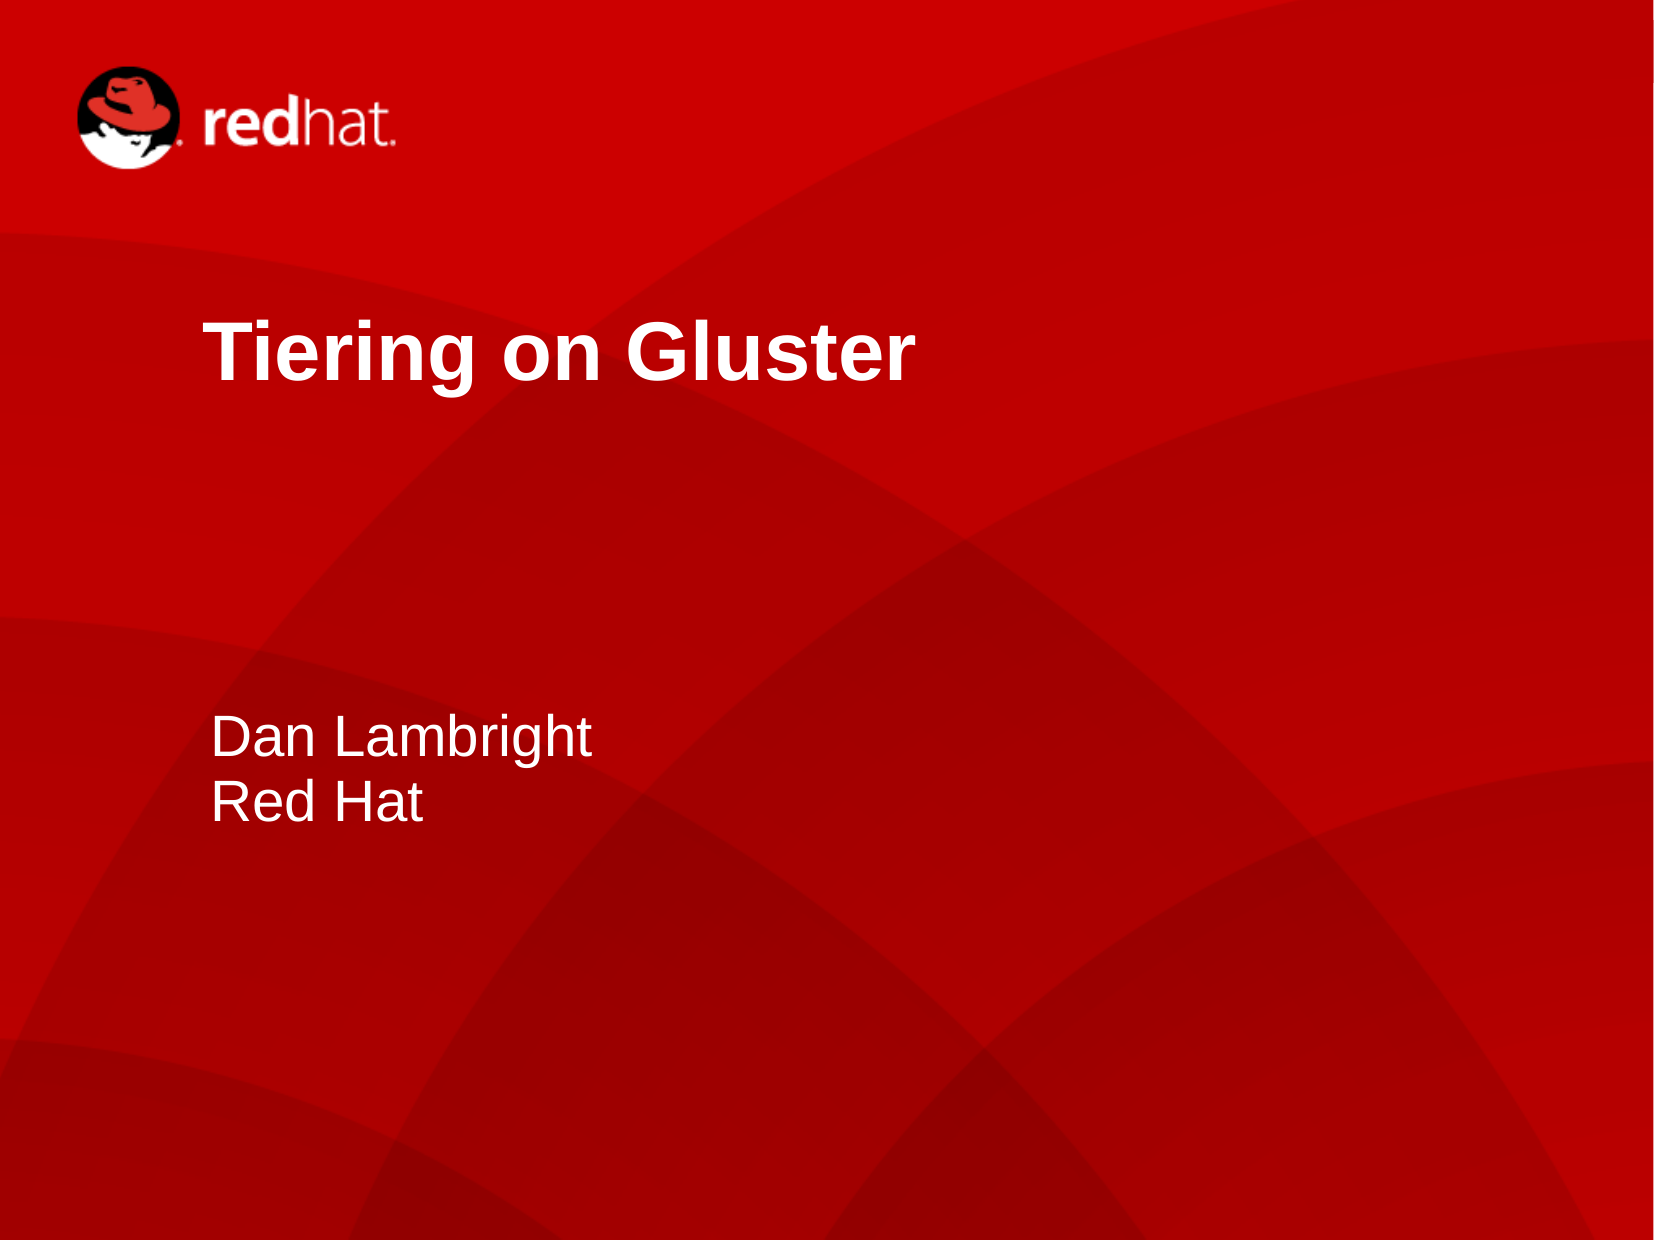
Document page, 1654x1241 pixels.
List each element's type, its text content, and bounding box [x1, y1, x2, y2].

picture [0, 0, 1654, 1240]
text_box Tiering on Gluster [187, 297, 1568, 481]
text_box Dan Lambright Red Hat [195, 696, 1463, 906]
